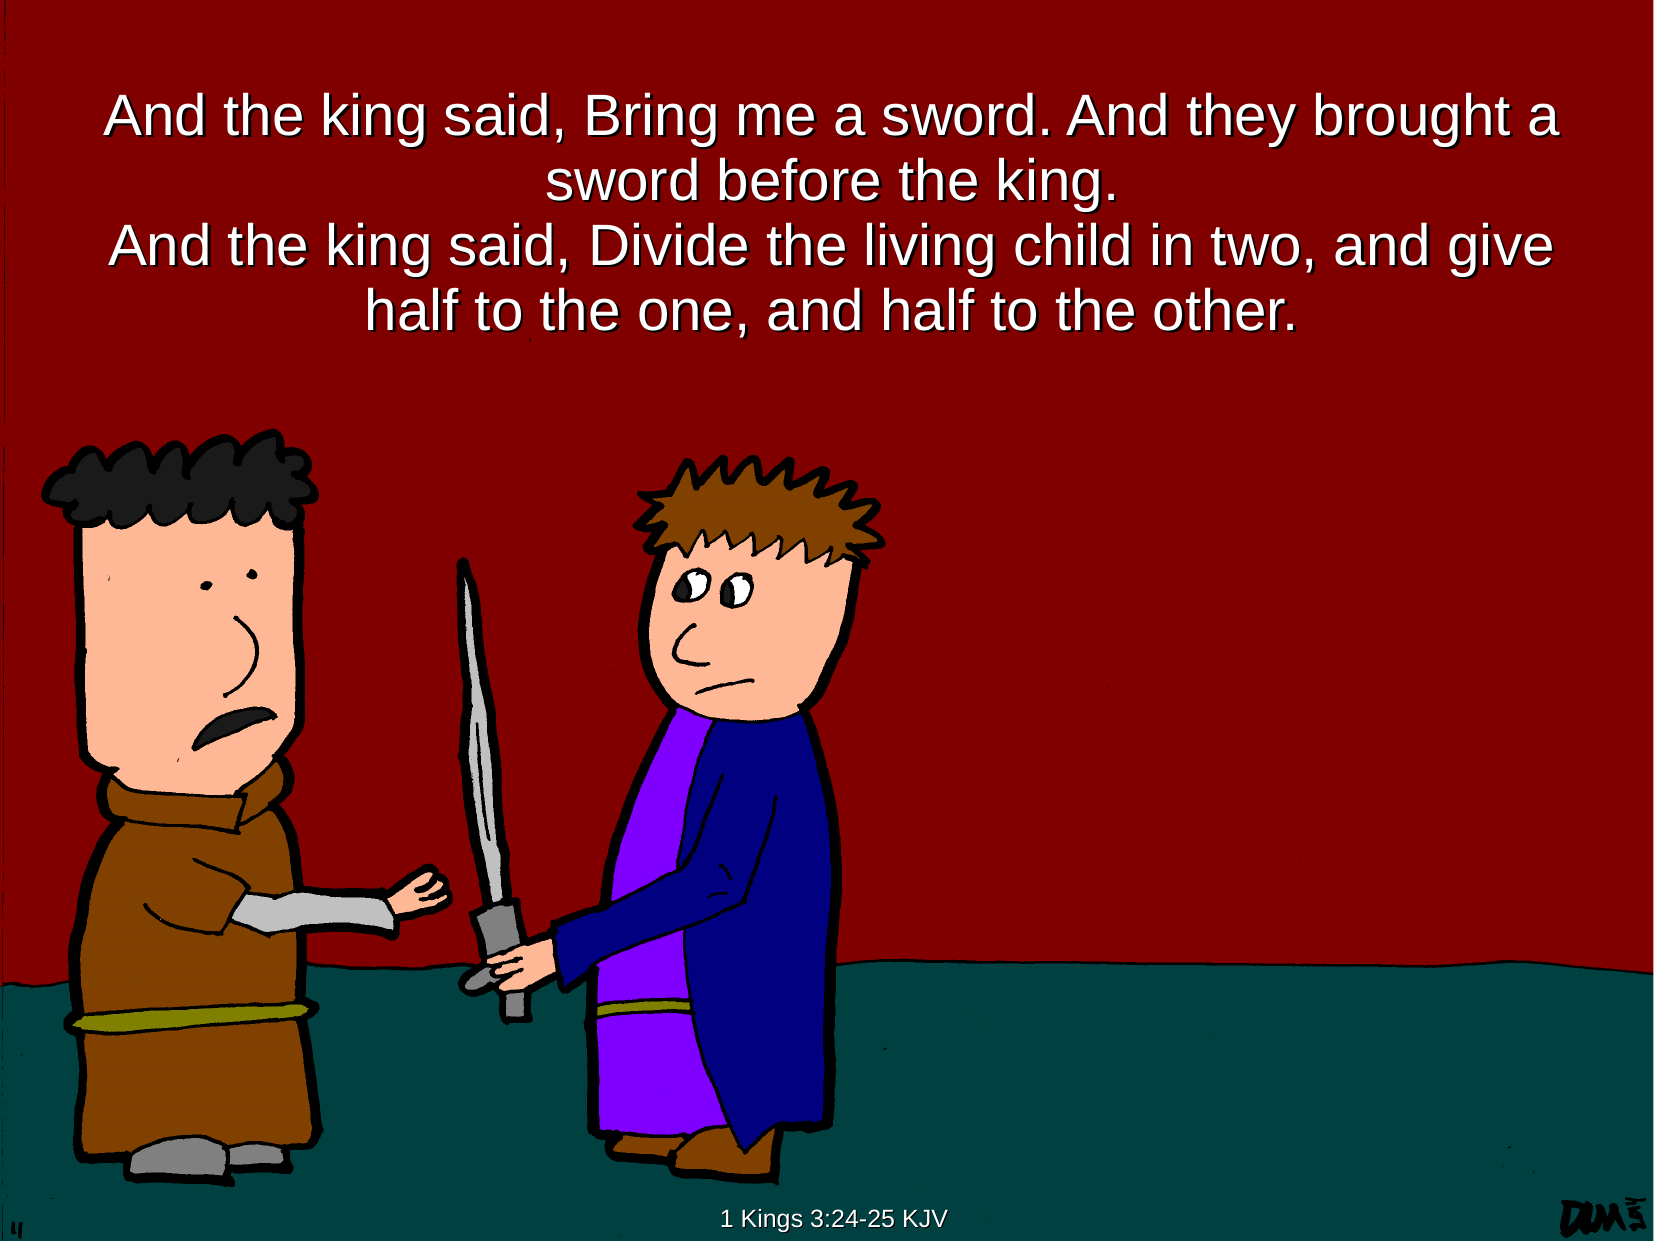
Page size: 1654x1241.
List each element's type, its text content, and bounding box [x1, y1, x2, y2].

picture [0, 0, 1654, 1241]
text_box 1 Kings 3:24-25 KJV [705, 1197, 964, 1241]
text_box And the king said, Bring me a sword. And they brought a sword before the king. And the king said, Divide the living child in two, and give half to the one, and half to the other. [45, 75, 1621, 349]
